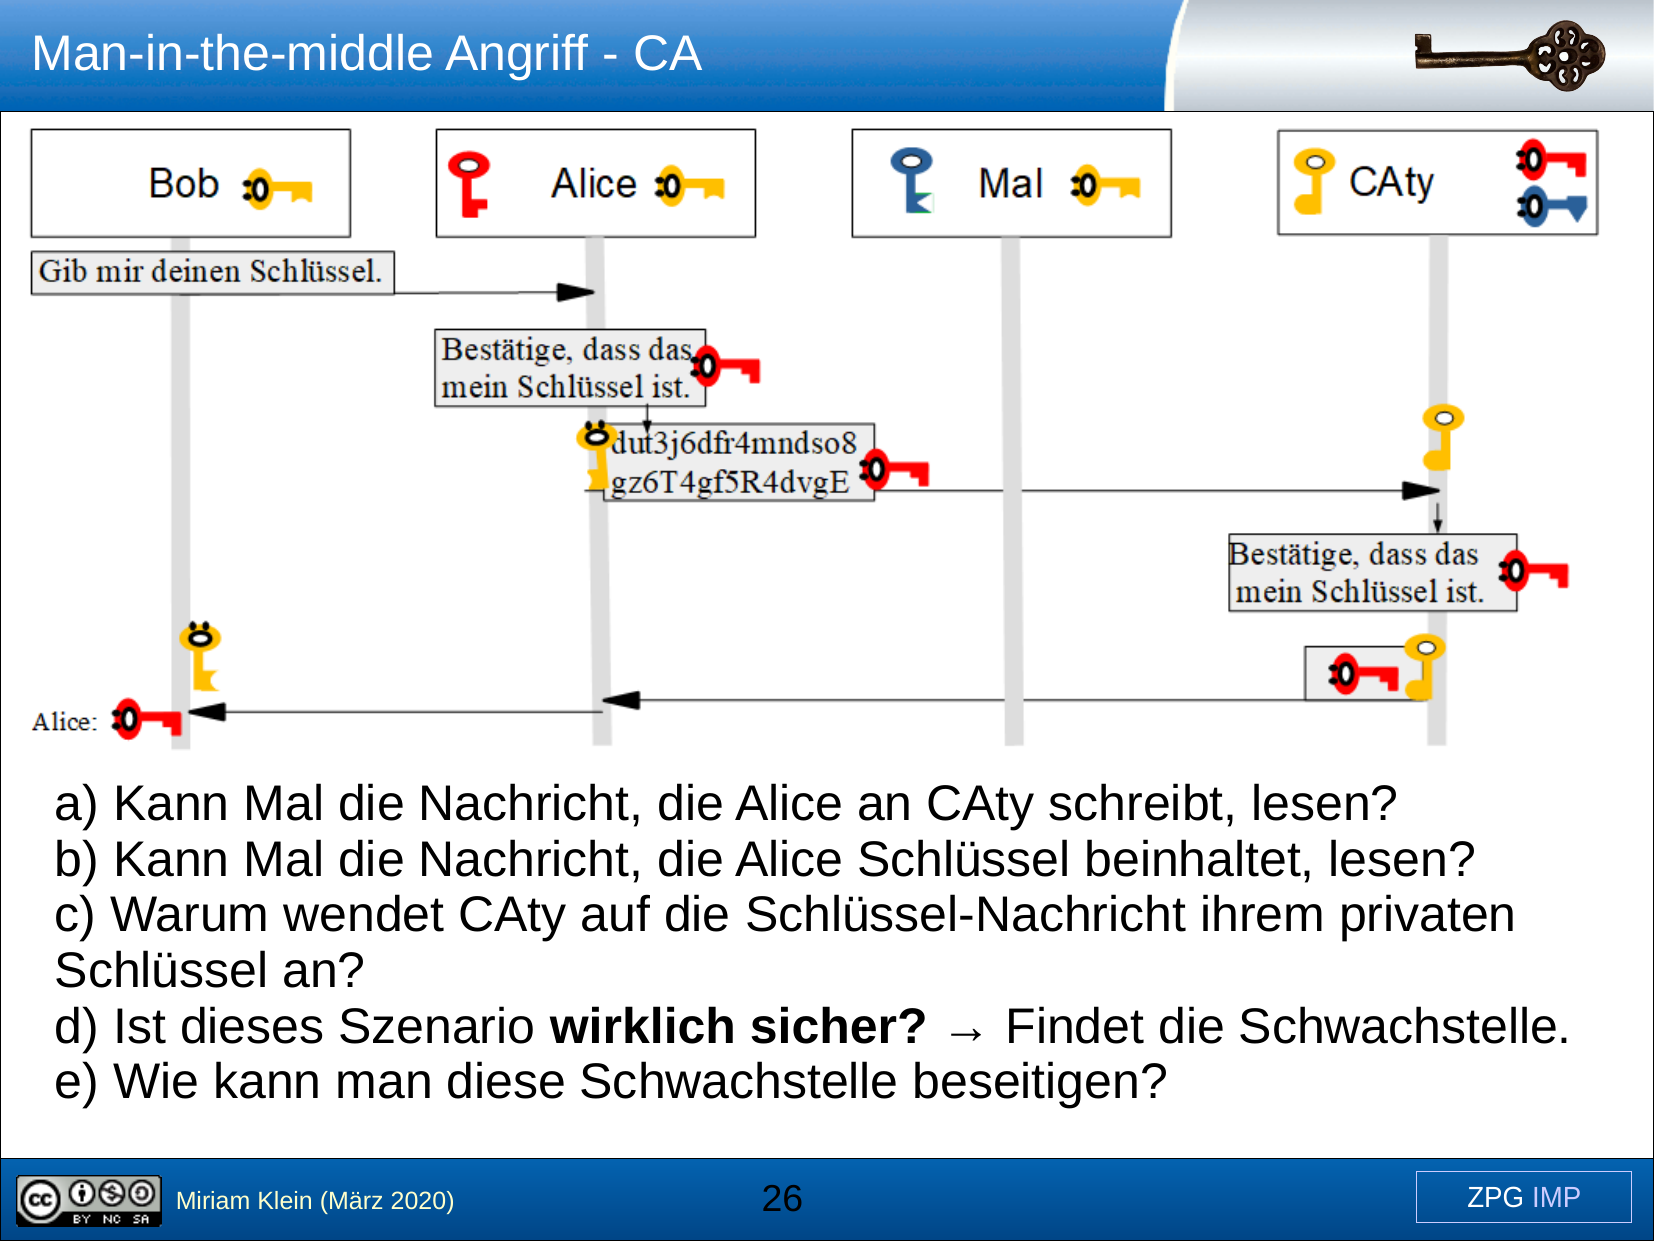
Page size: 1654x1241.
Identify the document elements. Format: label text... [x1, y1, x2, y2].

text_box a) Kann Mal die Nachricht, die Alice an CAty schreibt, lesen? b) Kann Mal die Nachricht, die Alice Schlüssel beinhaltet, lesen? c) Warum wendet CAty auf die Schlüssel-Nachricht ihrem privaten Schlüssel an? d) Ist dieses Szenario wirklich sicher? → Findet die Schwachstelle. e) Wie kann man diese Schwachstelle beseitigen? [40, 767, 1632, 1144]
picture [0, 0, 1654, 111]
title Man-in-the-middle Angriff - CA [31, 18, 1151, 89]
picture [17, 118, 1607, 755]
picture [16, 1175, 162, 1227]
